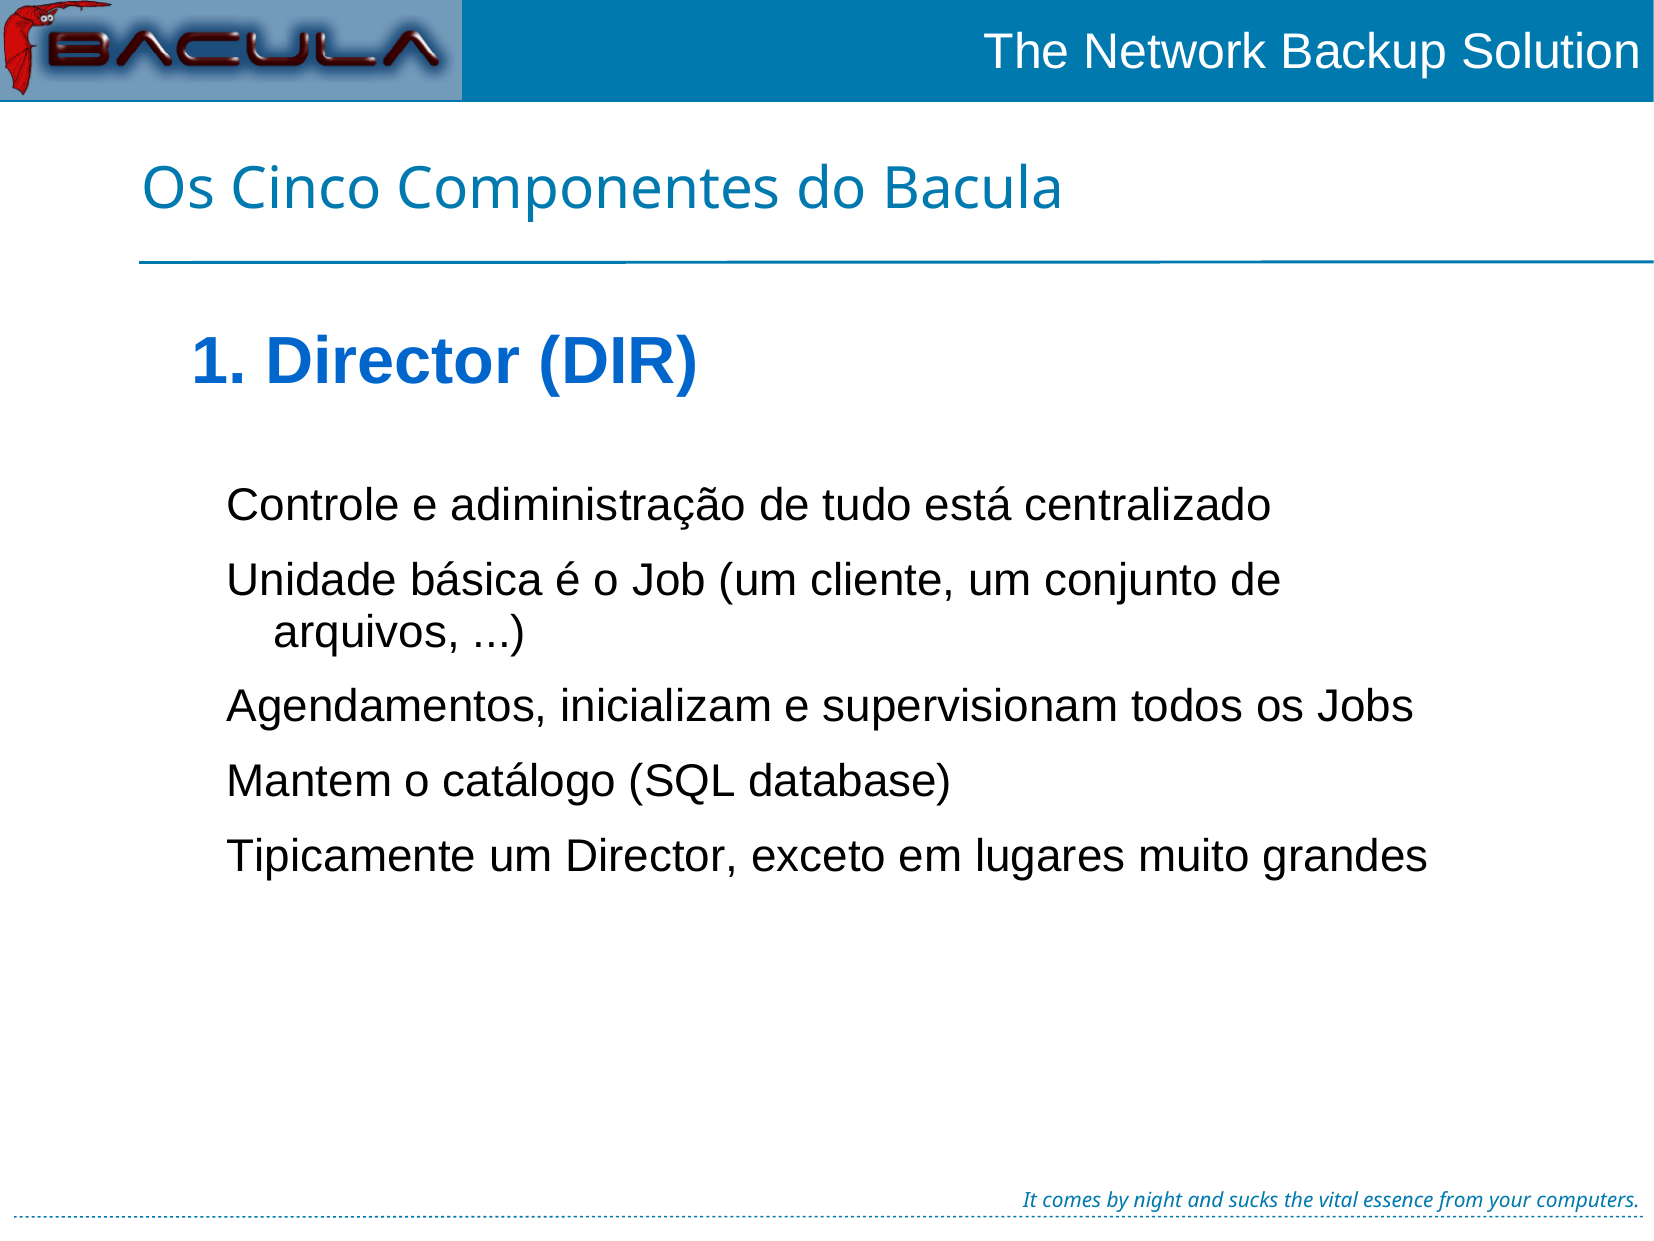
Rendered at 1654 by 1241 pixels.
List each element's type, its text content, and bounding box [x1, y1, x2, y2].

picture [0, 0, 461, 99]
list 1. Director (DIR) Controle e adiministração de tudo está centralizado Unidade básica é o Job (um cliente, um conjunto de arquivos, ...) Agendamentos, inicializam e supervisionam todos os Jobs Mantem o catálogo (SQL database) Tipicamente um Director, exceto em lugares muito grandes [132, 323, 1526, 1075]
title Os Cinco Componentes do Bacula [141, 112, 1501, 226]
